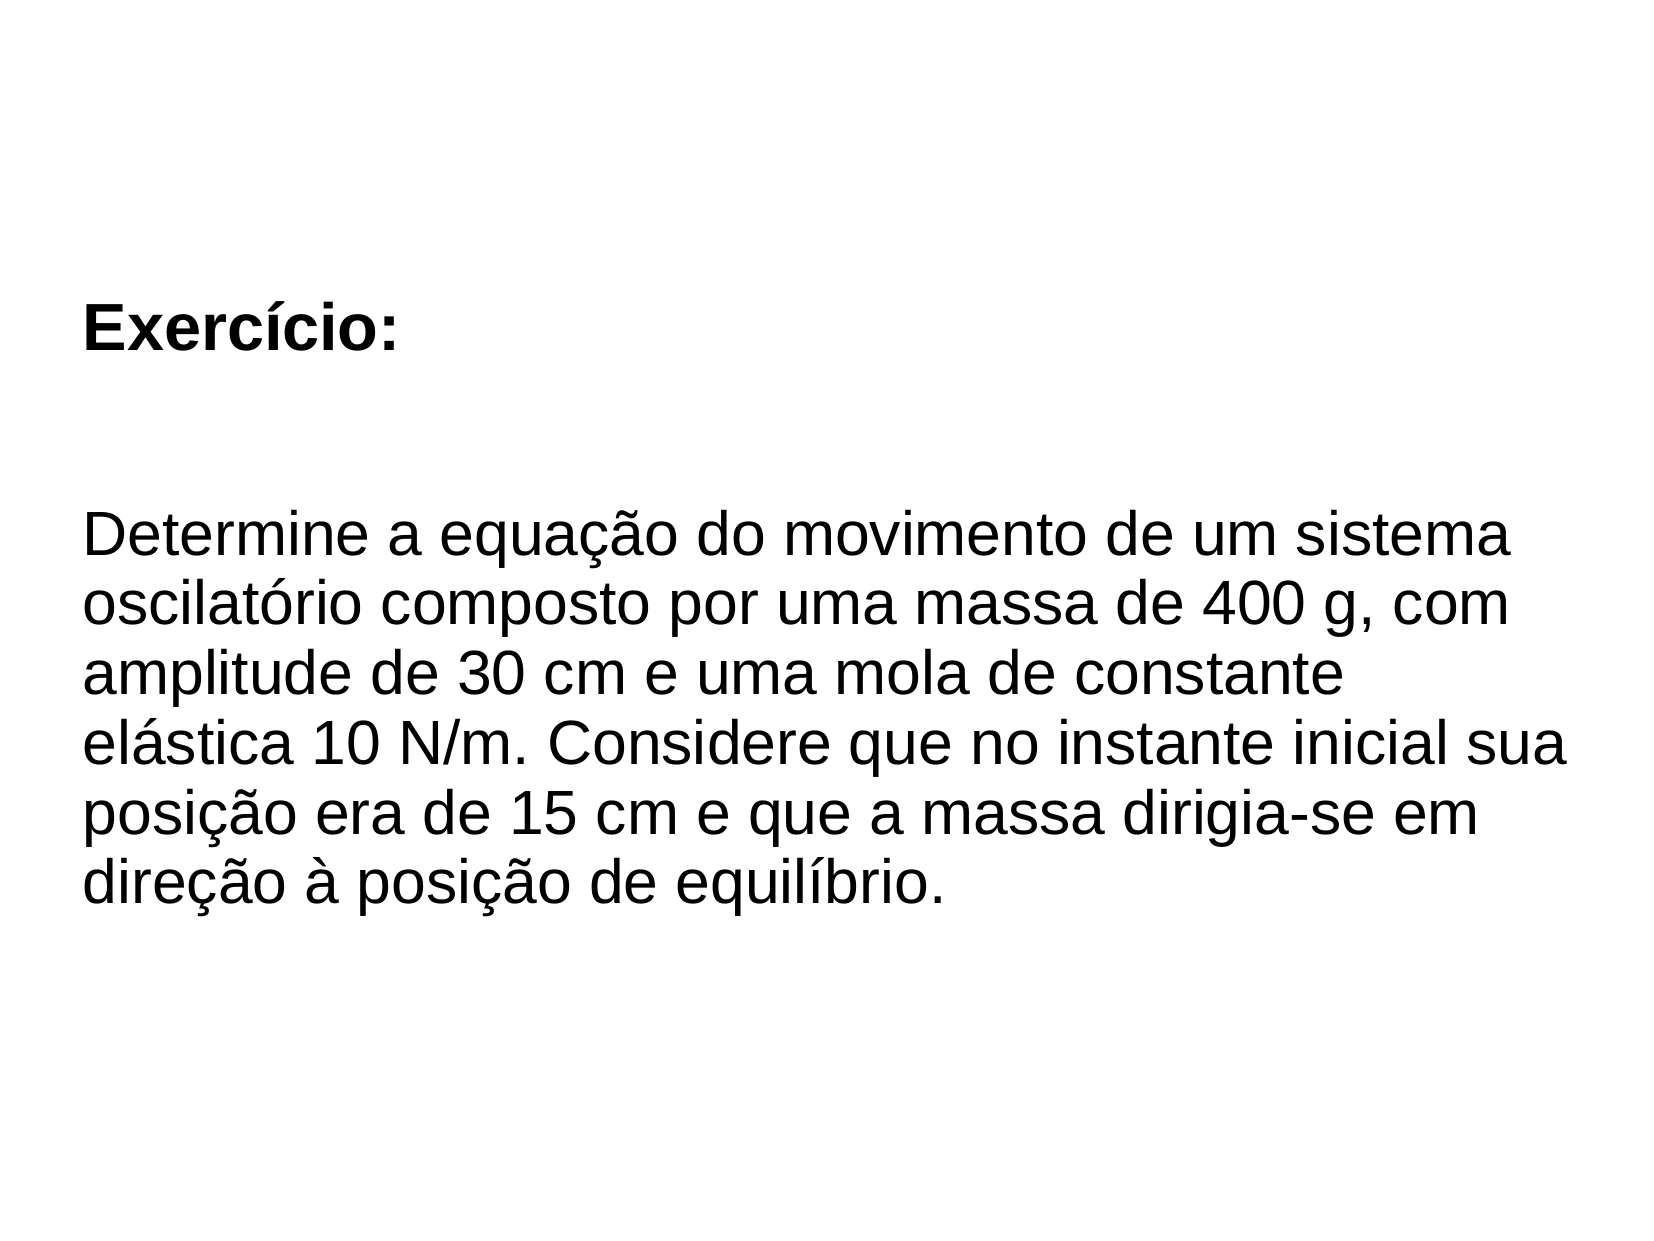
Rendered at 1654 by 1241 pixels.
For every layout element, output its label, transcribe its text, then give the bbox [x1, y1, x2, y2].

list Exercício: Determine a equação do movimento de um sistema oscilatório composto por uma massa de 400 g, com amplitude de 30 cm e uma mola de constante elástica 10 N/m. Considere que no instante inicial sua posição era de 15 cm e que a massa dirigia-se em direção à posição de equilíbrio. [82, 290, 1571, 1010]
